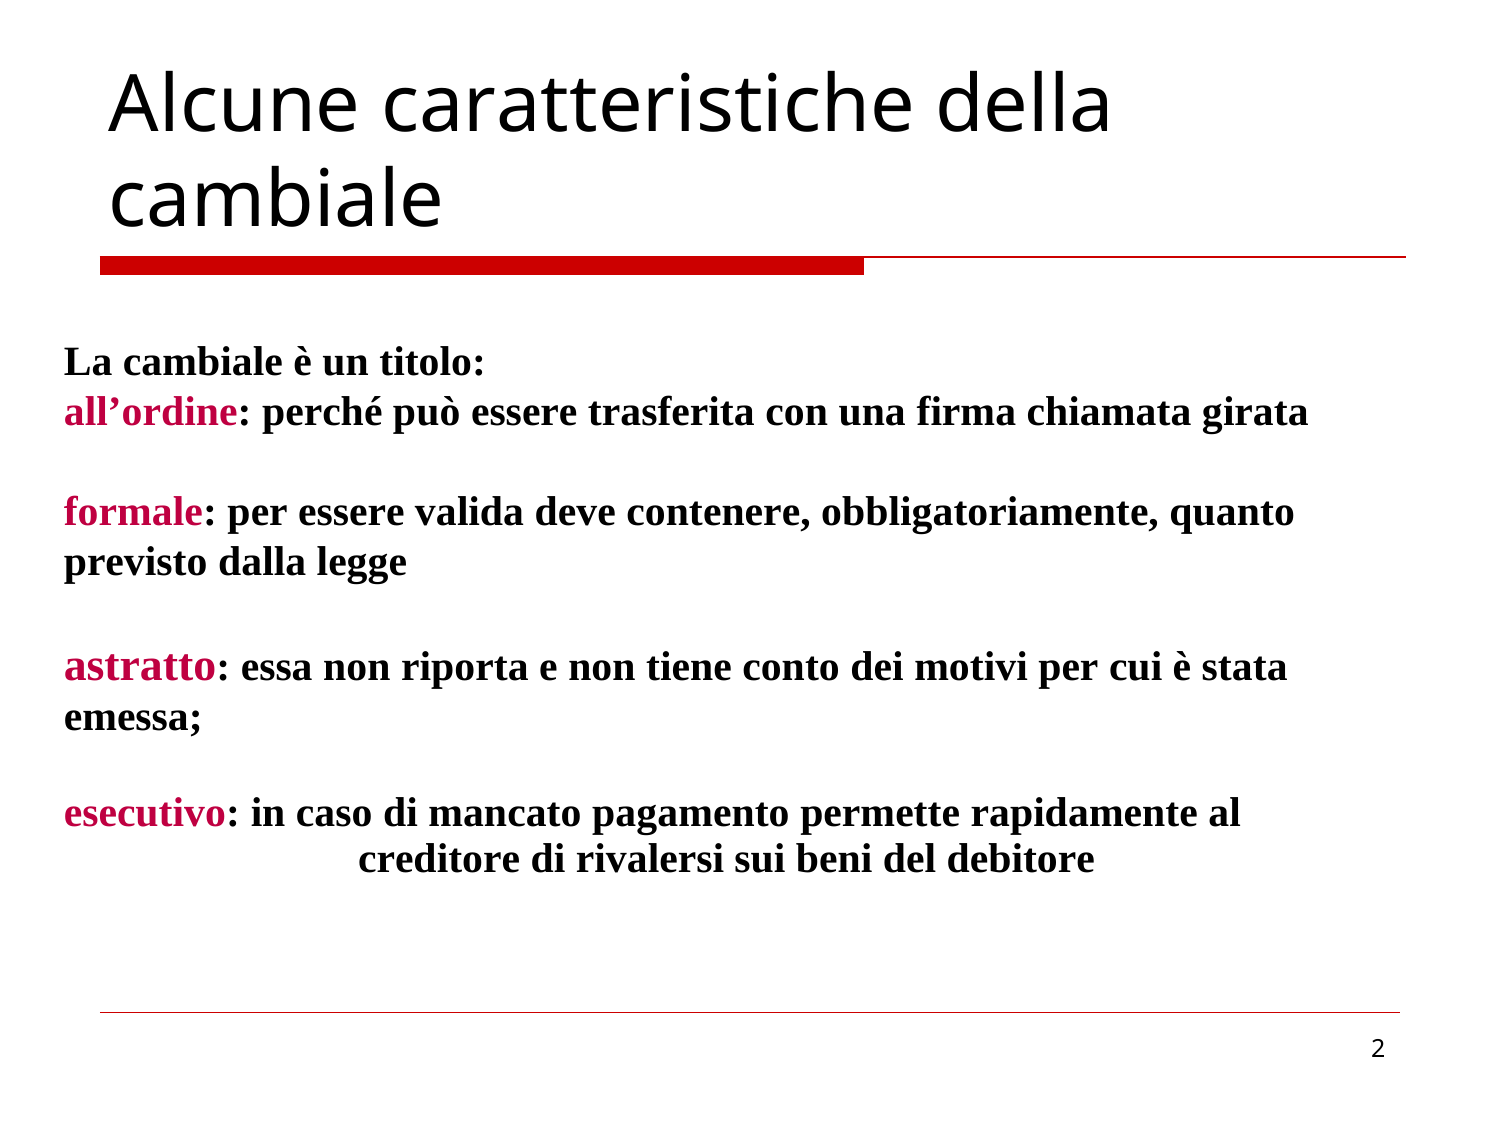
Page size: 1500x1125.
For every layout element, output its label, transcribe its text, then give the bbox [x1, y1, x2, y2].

title Alcune caratteristiche della cambiale [94, 50, 1407, 250]
text_box La cambiale è un titolo: all’ordine: perché può essere trasferita con una firma chiamata girata formale: per essere valida deve contenere, obbligatoriamente, quanto previsto dalla legge astratto: essa non riporta e non tiene conto dei motivi per cui è stata emessa; esecutivo: in caso di mancato pagamento permette rapidamente al creditore di rivalersi sui beni del debitore [49, 326, 1403, 1002]
